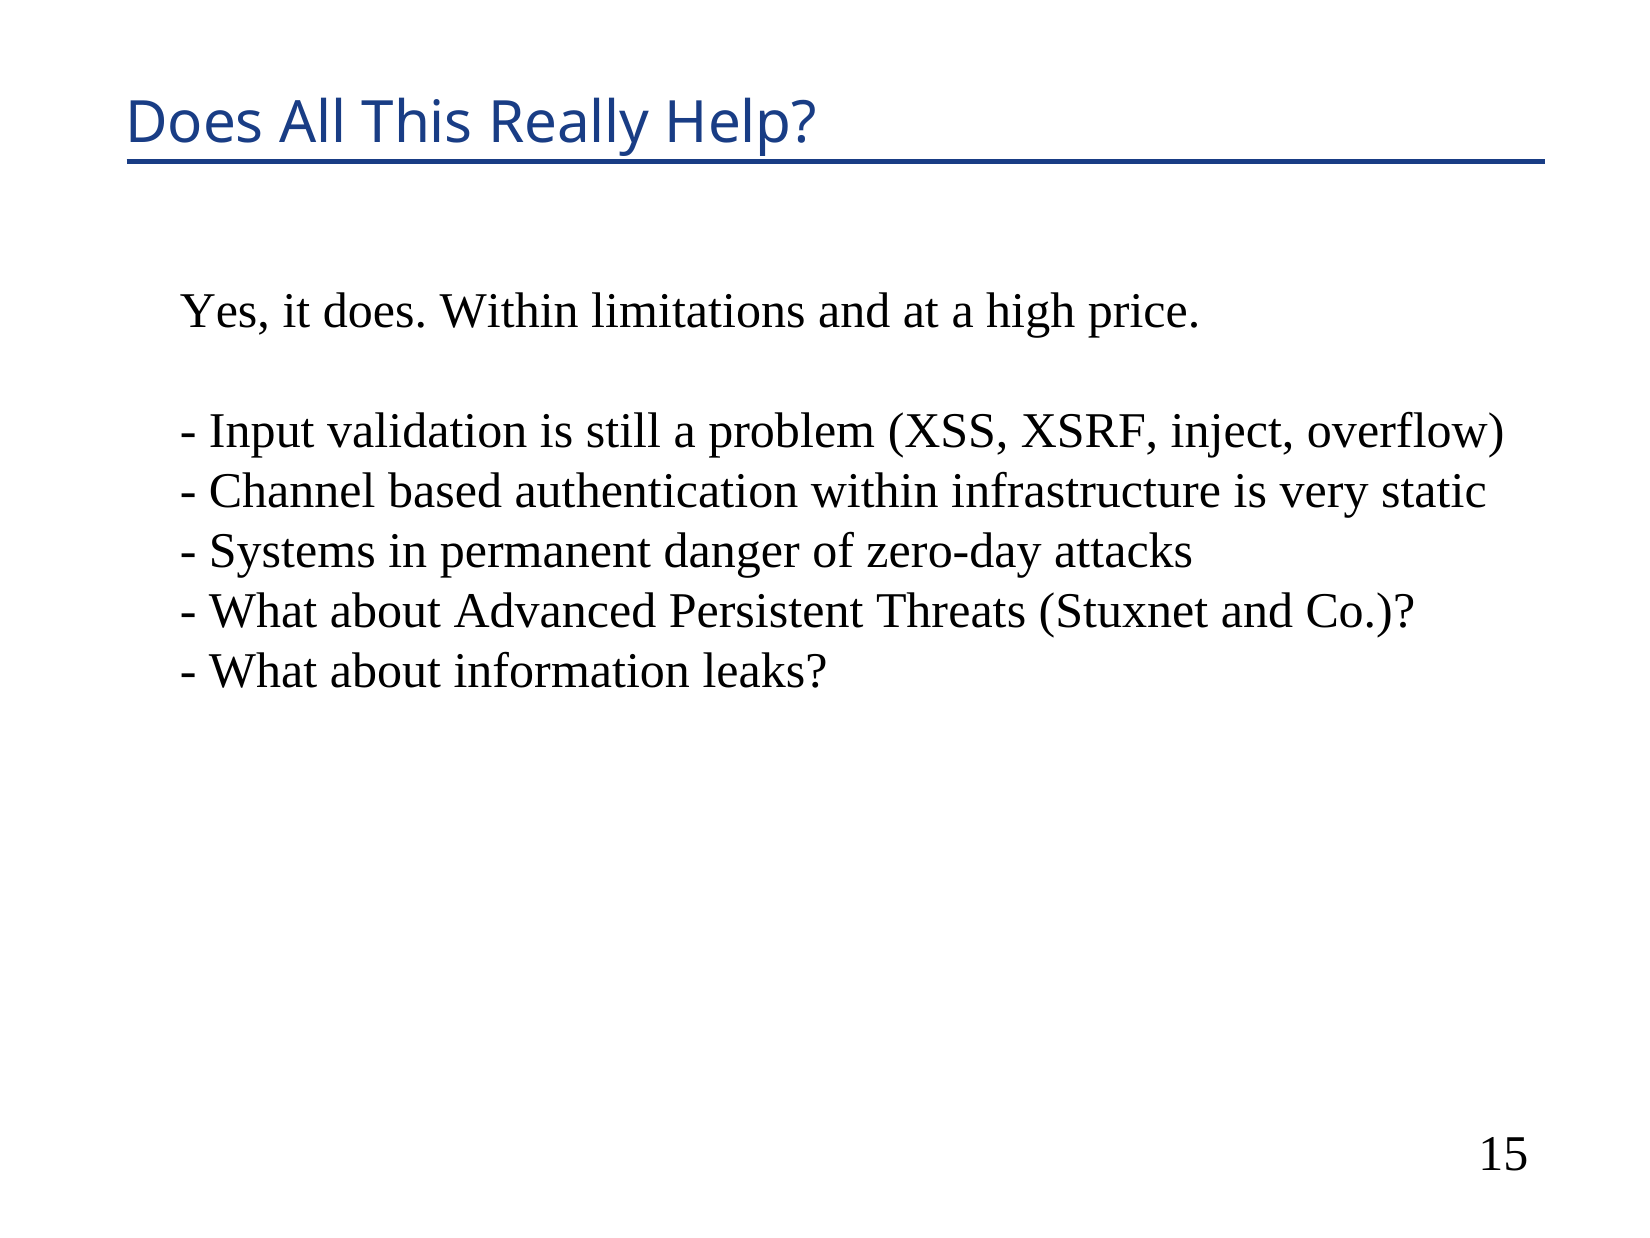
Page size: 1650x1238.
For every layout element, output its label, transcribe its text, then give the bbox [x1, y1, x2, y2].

title Does All This Really Help? [125, 0, 1546, 155]
text_box Yes, it does. Within limitations and at a high price. - Input validation is still a problem (XSS, XSRF, inject, overflow) - Channel based authentication within infrastructure is very static - Systems in permanent danger of zero-day attacks - What about Advanced Persistent Threats (Stuxnet and Co.)? - What about information leaks? [165, 270, 1546, 705]
